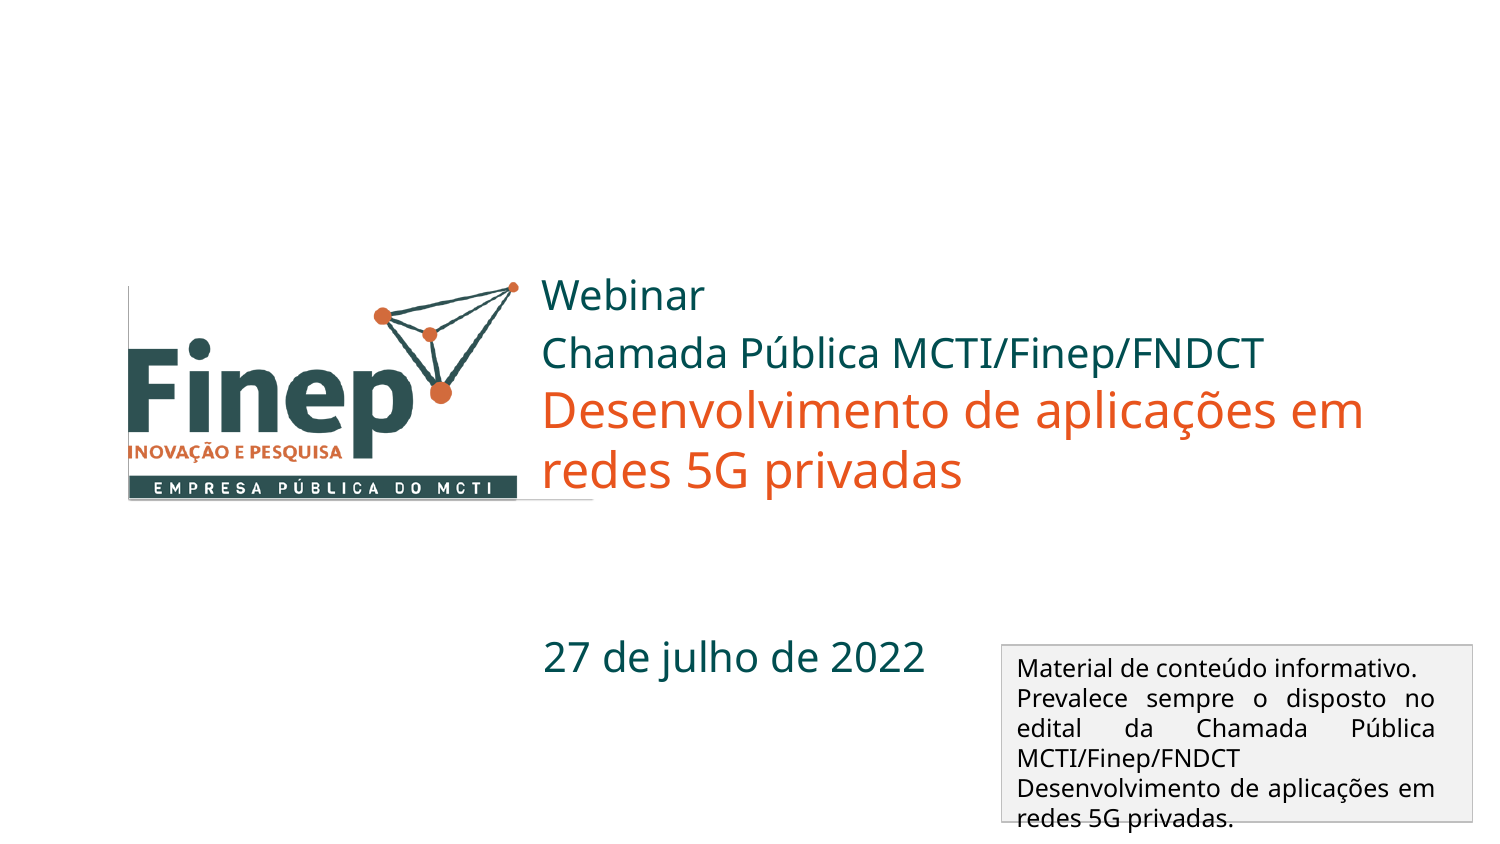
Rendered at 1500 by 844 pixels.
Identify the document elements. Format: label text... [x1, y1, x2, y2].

picture [128, 282, 541, 499]
text_box Material de conteúdo informativo. Prevalece sempre o disposto no edital da Chamada Pública MCTI/Finep/FNDCT Desenvolvimento de aplicações em redes 5G privadas. [1002, 645, 1473, 822]
text_box Webinar Chamada Pública MCTI/Finep/FNDCT Desenvolvimento de aplicações em redes 5G privadas 27 de julho de 2022 [541, 267, 1434, 686]
